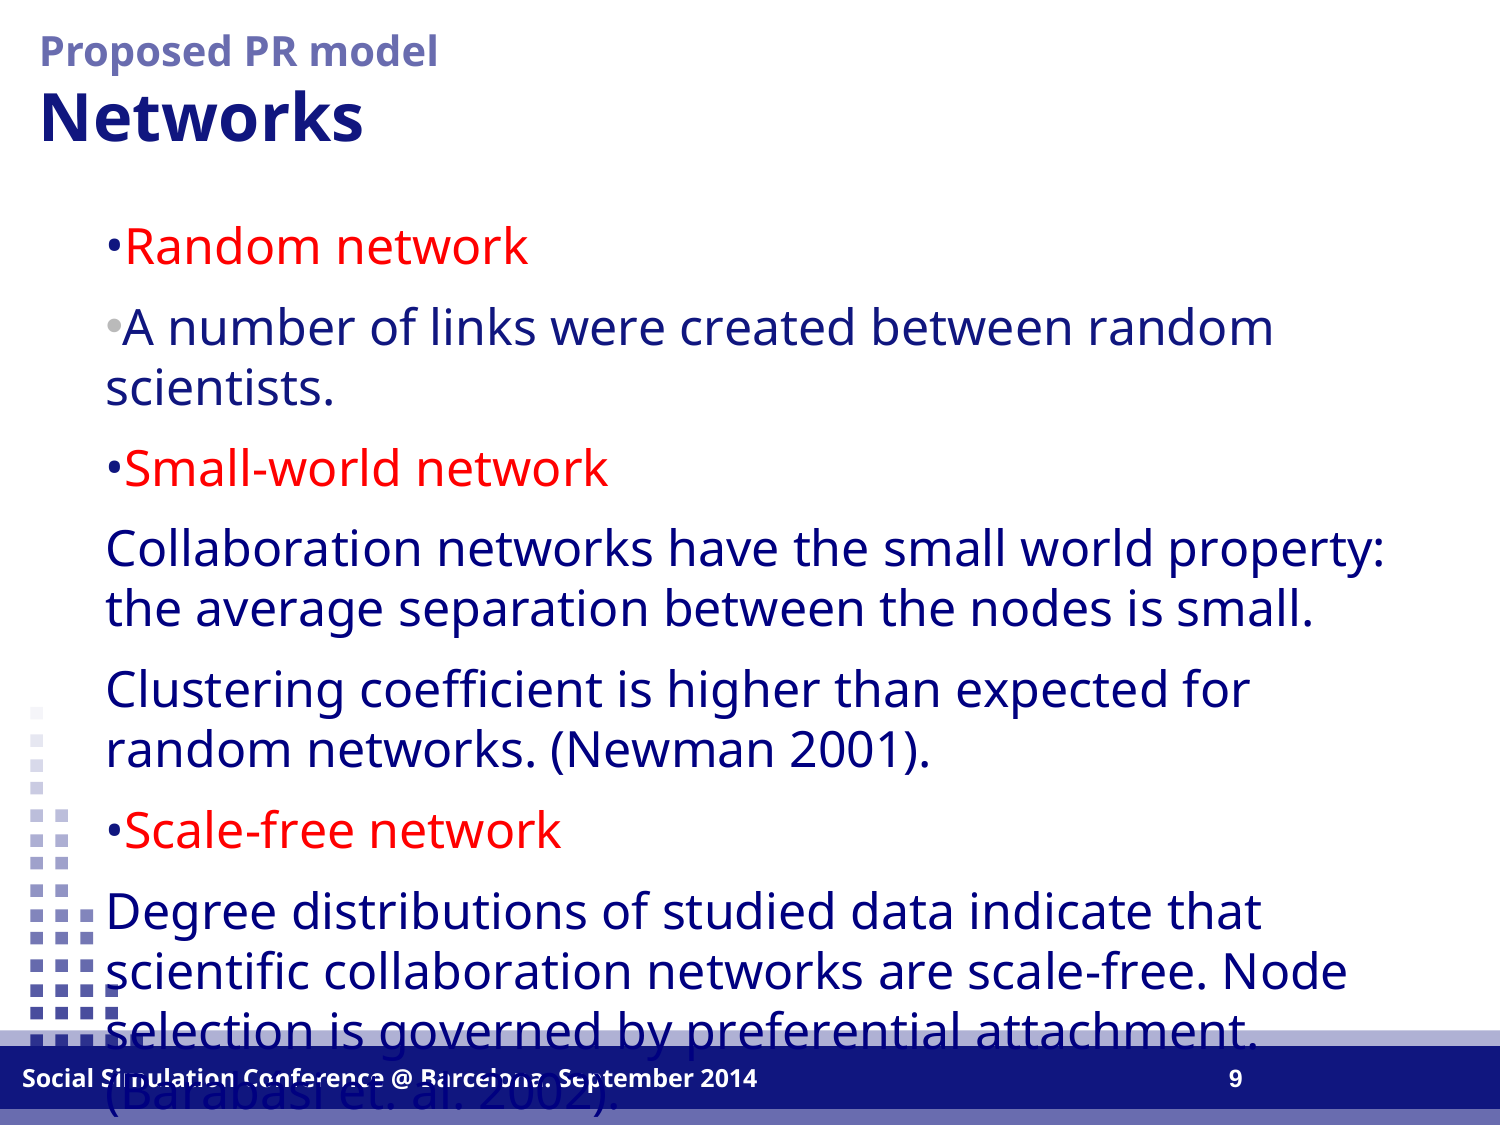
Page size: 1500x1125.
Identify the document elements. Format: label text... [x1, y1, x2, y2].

text_box Random network A number of links were created between random scientists. Small-world network Collaboration networks have the small world property: the average separation between the nodes is small. Clustering coefficient is higher than expected for random networks. (Newman 2001). Scale-free network Degree distributions of studied data indicate that scientific collaboration networks are scale-free. Node selection is governed by preferential attachment. (Barabási et. al. 2002). [90, 206, 1424, 1003]
text_box Proposed PR model Networks [24, 17, 1453, 243]
